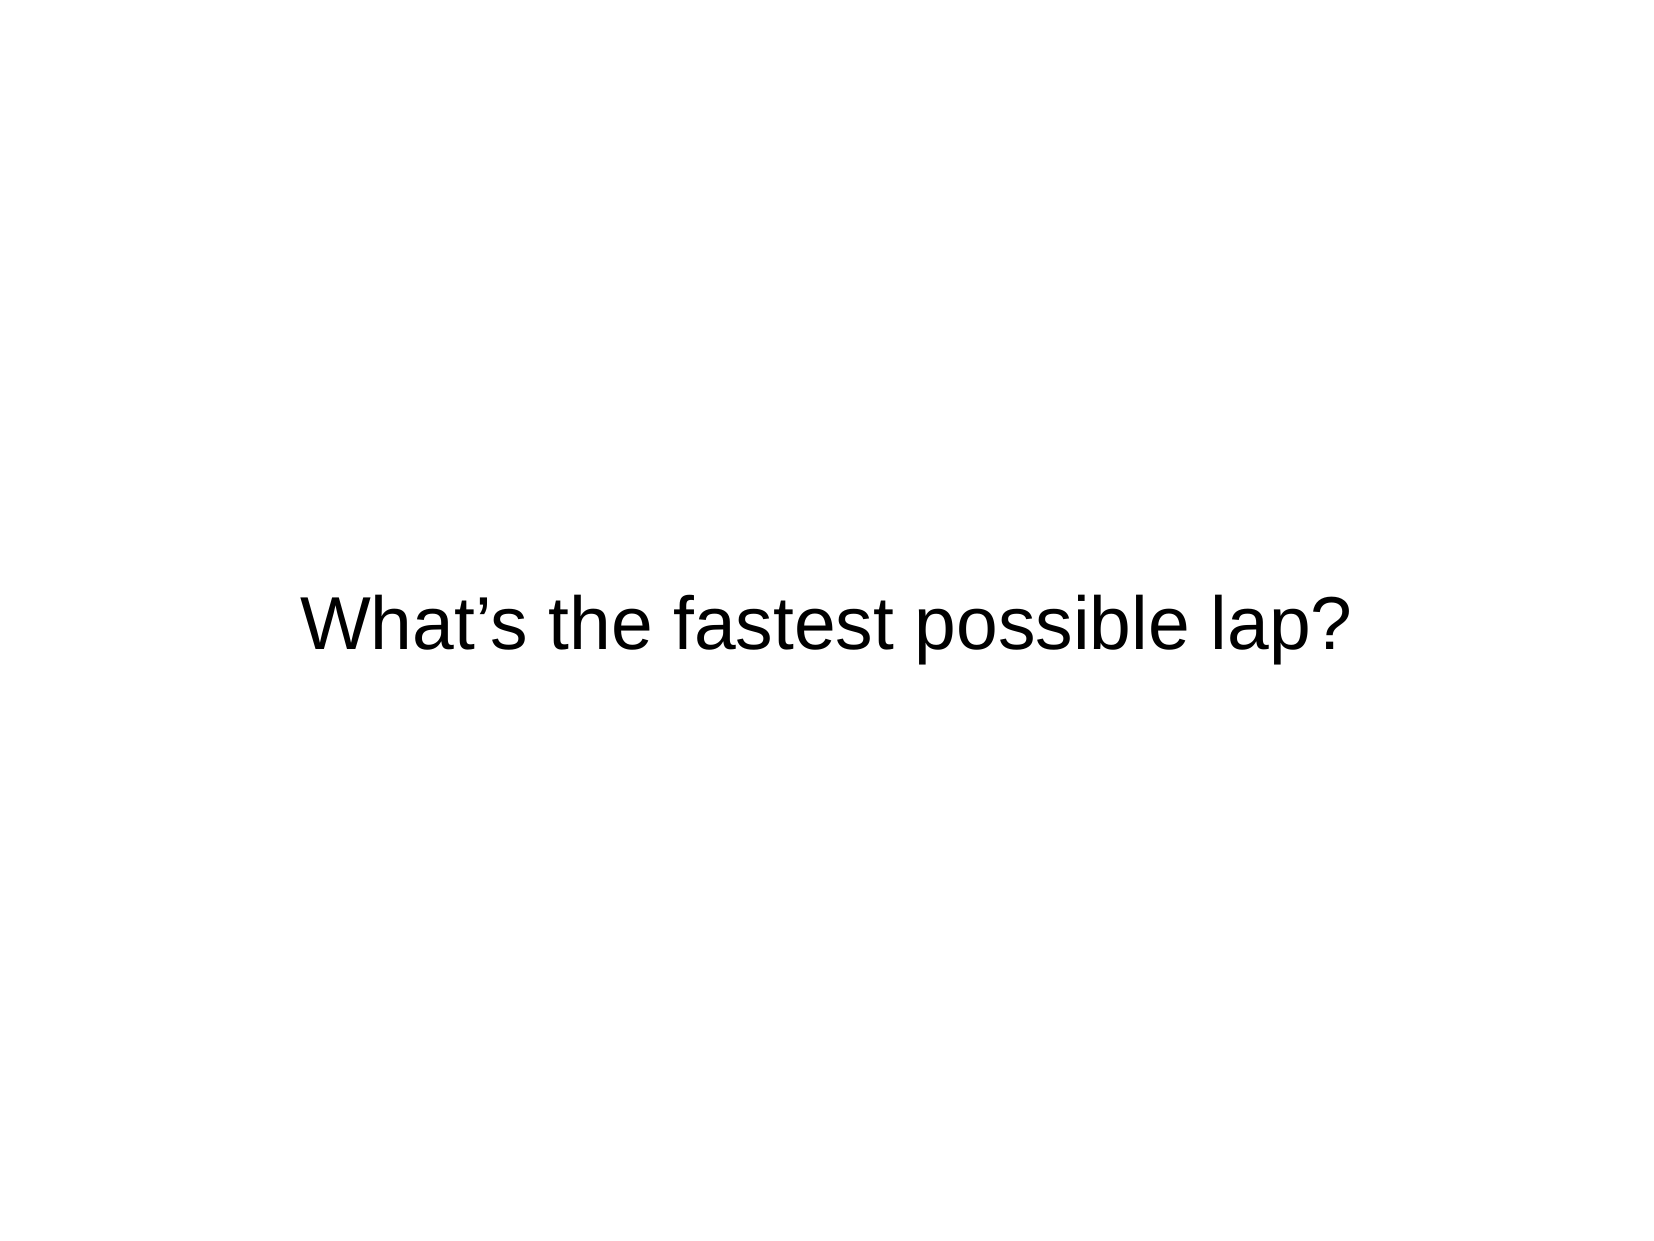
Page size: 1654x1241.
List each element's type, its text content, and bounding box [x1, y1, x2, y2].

text_box What’s the fastest possible lap? [82, 549, 1571, 691]
